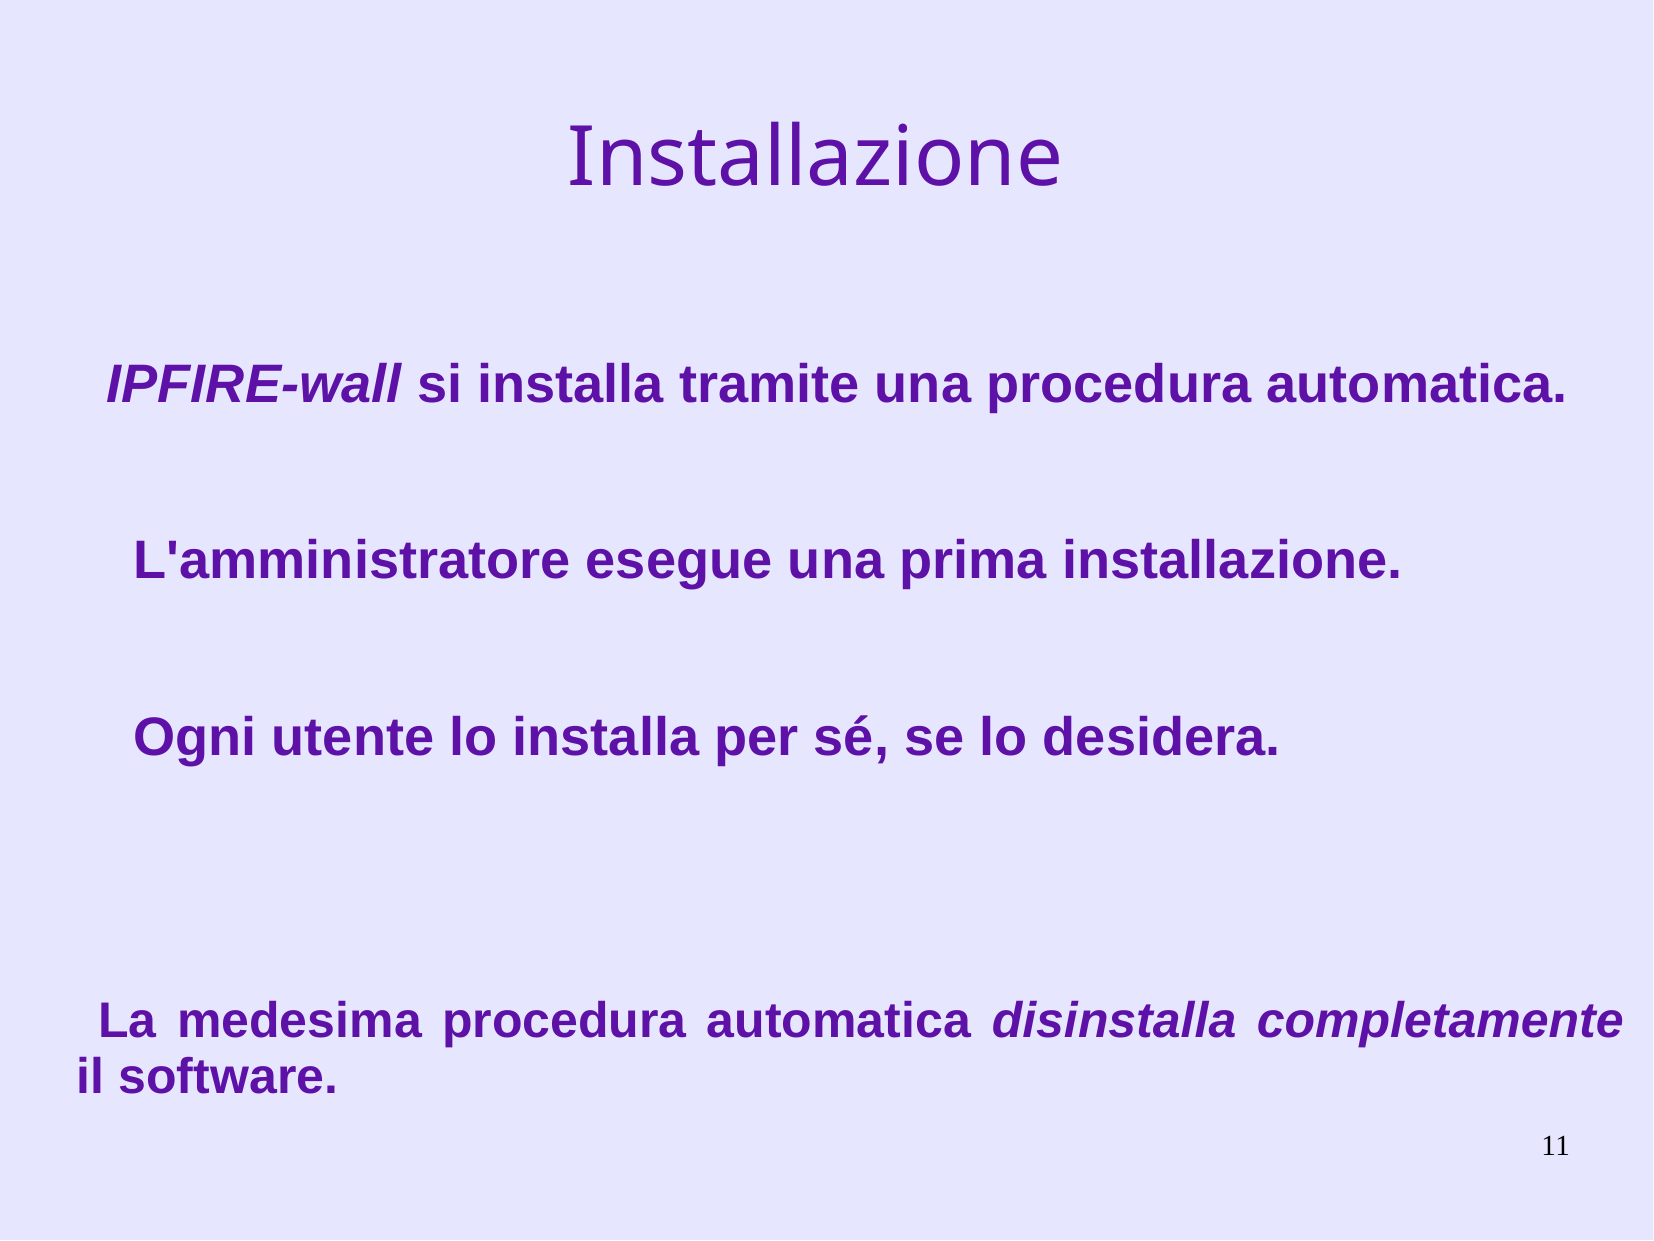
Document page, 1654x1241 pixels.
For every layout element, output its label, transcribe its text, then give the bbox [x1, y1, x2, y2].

title Installazione [82, 56, 1571, 250]
text_box Ogni utente lo installa per sé, se lo desidera. [118, 679, 1565, 795]
text_box L'amministratore esegue una prima installazione. [118, 501, 1565, 618]
text_box La medesima procedura automatica disinstalla completamente il software. [76, 988, 1625, 1105]
subtitle IPFIRE-wall si installa tramite una procedura automatica. [29, 324, 1595, 441]
